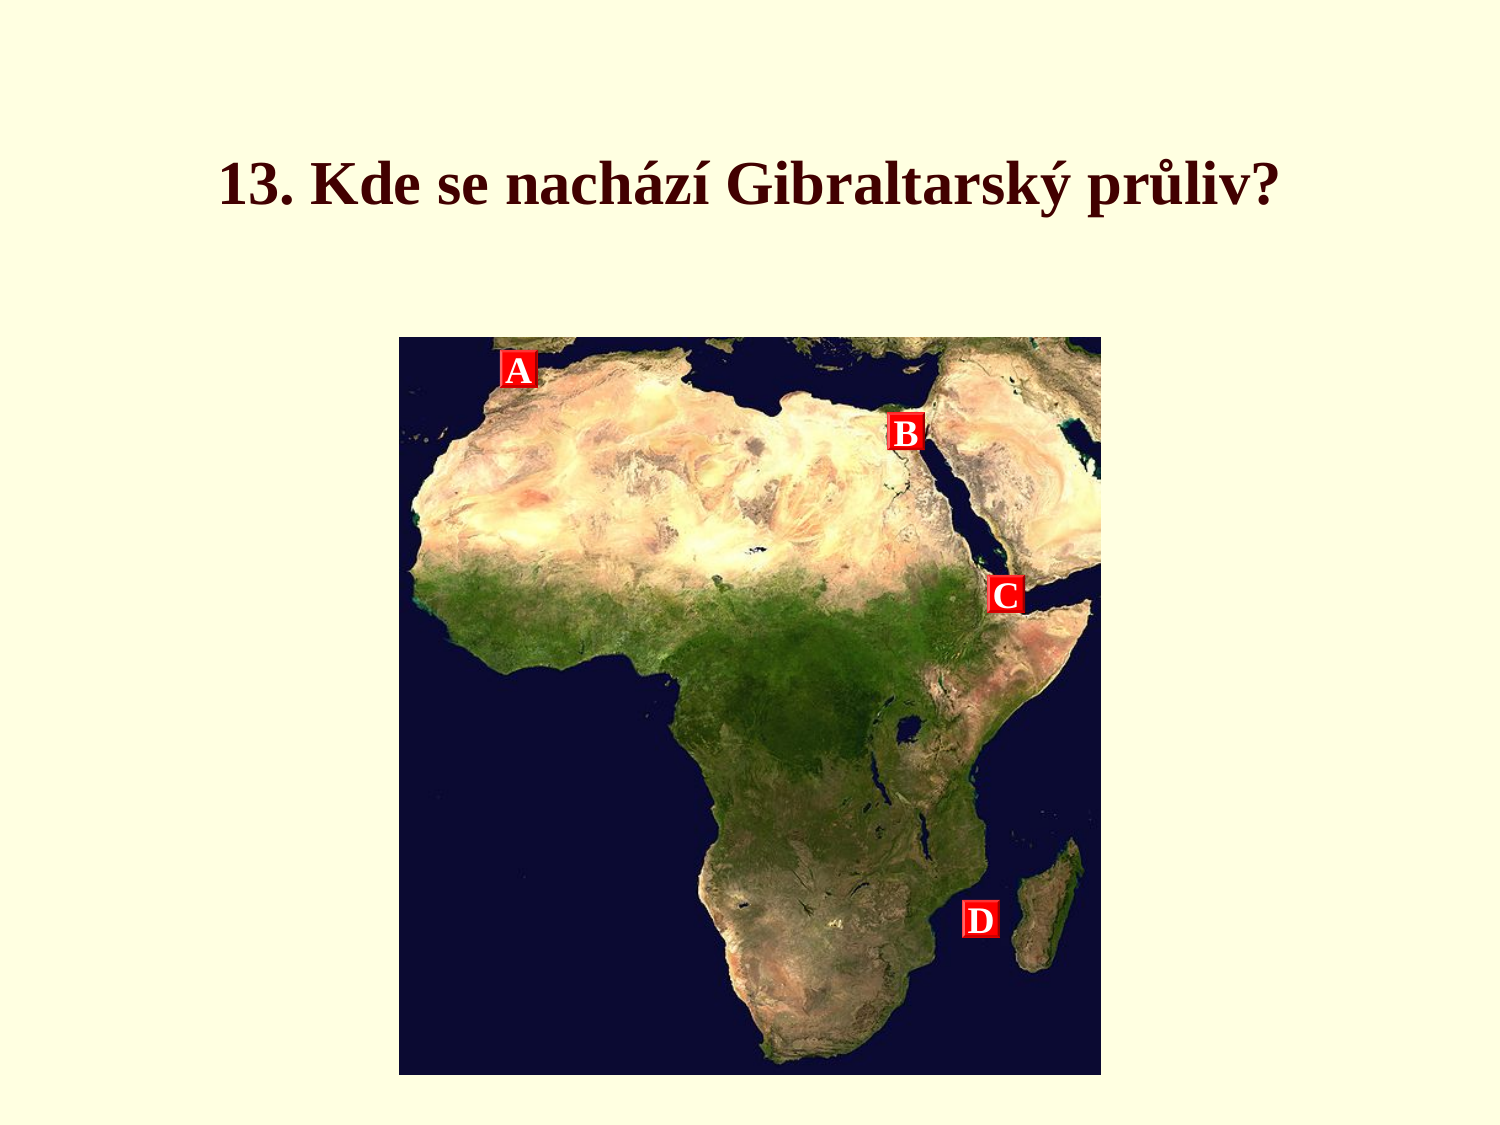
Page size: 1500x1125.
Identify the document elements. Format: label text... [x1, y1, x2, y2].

text_box C [990, 578, 1022, 610]
title 13. Kde se nachází Gibraltarský průliv? [0, 135, 1500, 225]
text_box [399, 337, 1101, 1076]
text_box D [965, 903, 997, 935]
text_box B [890, 415, 922, 447]
text_box A [503, 353, 535, 385]
